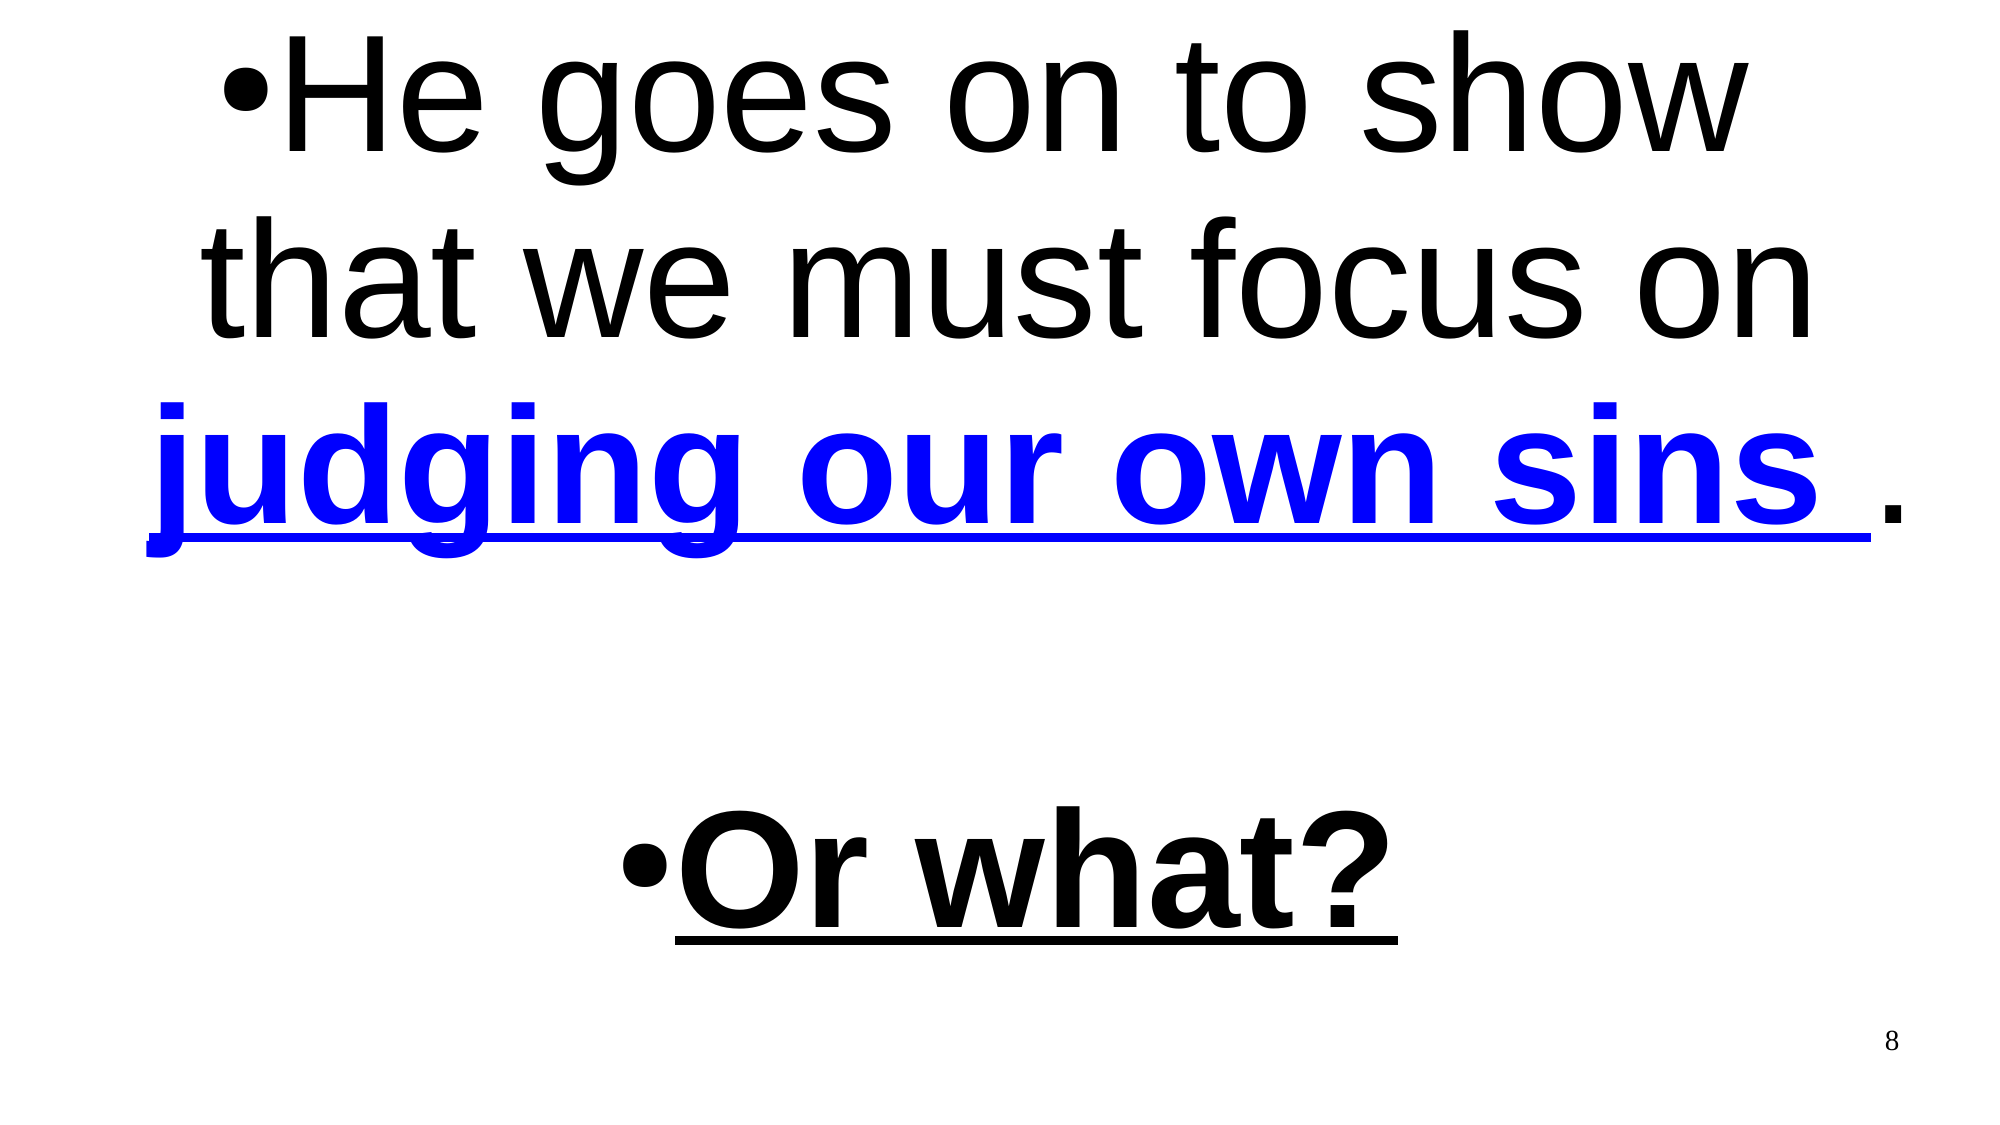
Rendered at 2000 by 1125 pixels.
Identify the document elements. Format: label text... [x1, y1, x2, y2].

list He goes on to show that we must focus on judging our own sins . Or what? [0, 0, 1996, 1123]
